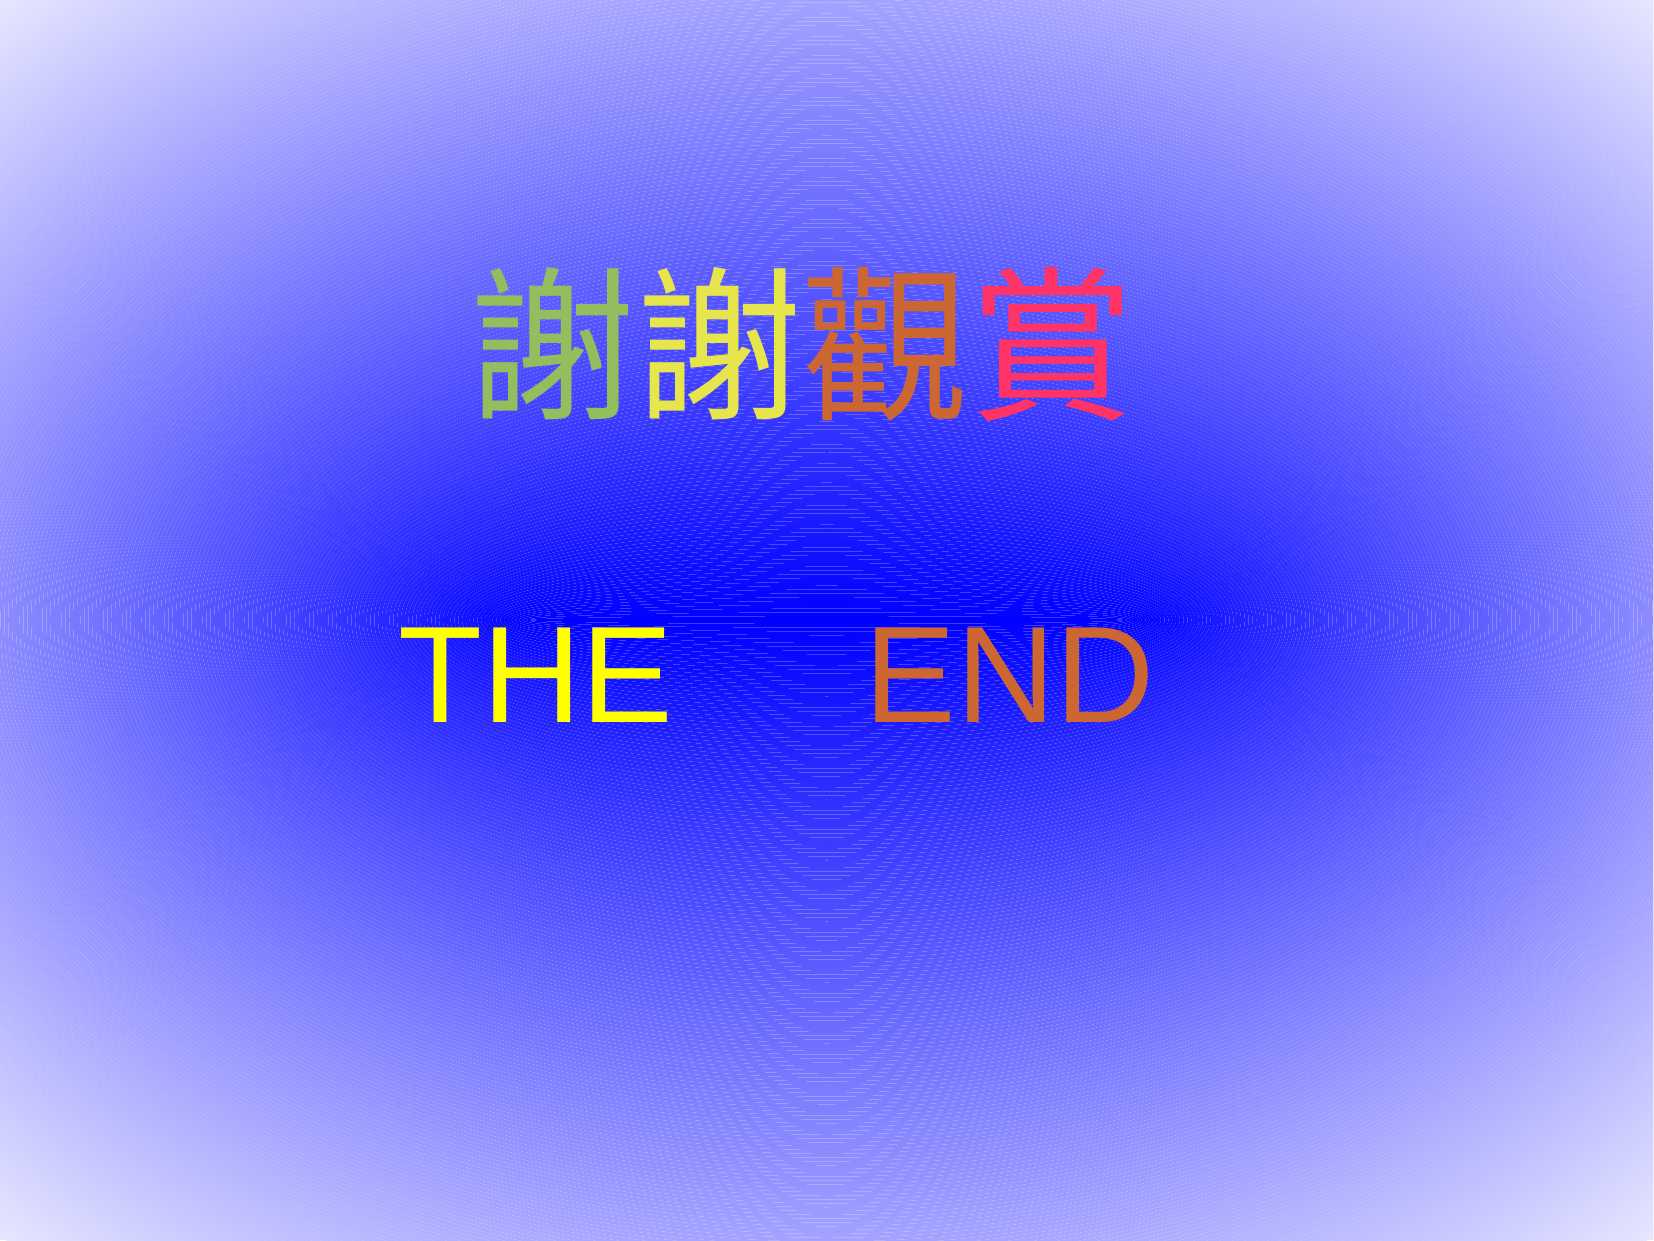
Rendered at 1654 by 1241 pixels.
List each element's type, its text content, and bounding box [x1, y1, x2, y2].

text_box 謝謝觀賞 [394, 147, 1211, 481]
text_box THE END [324, 531, 1359, 819]
